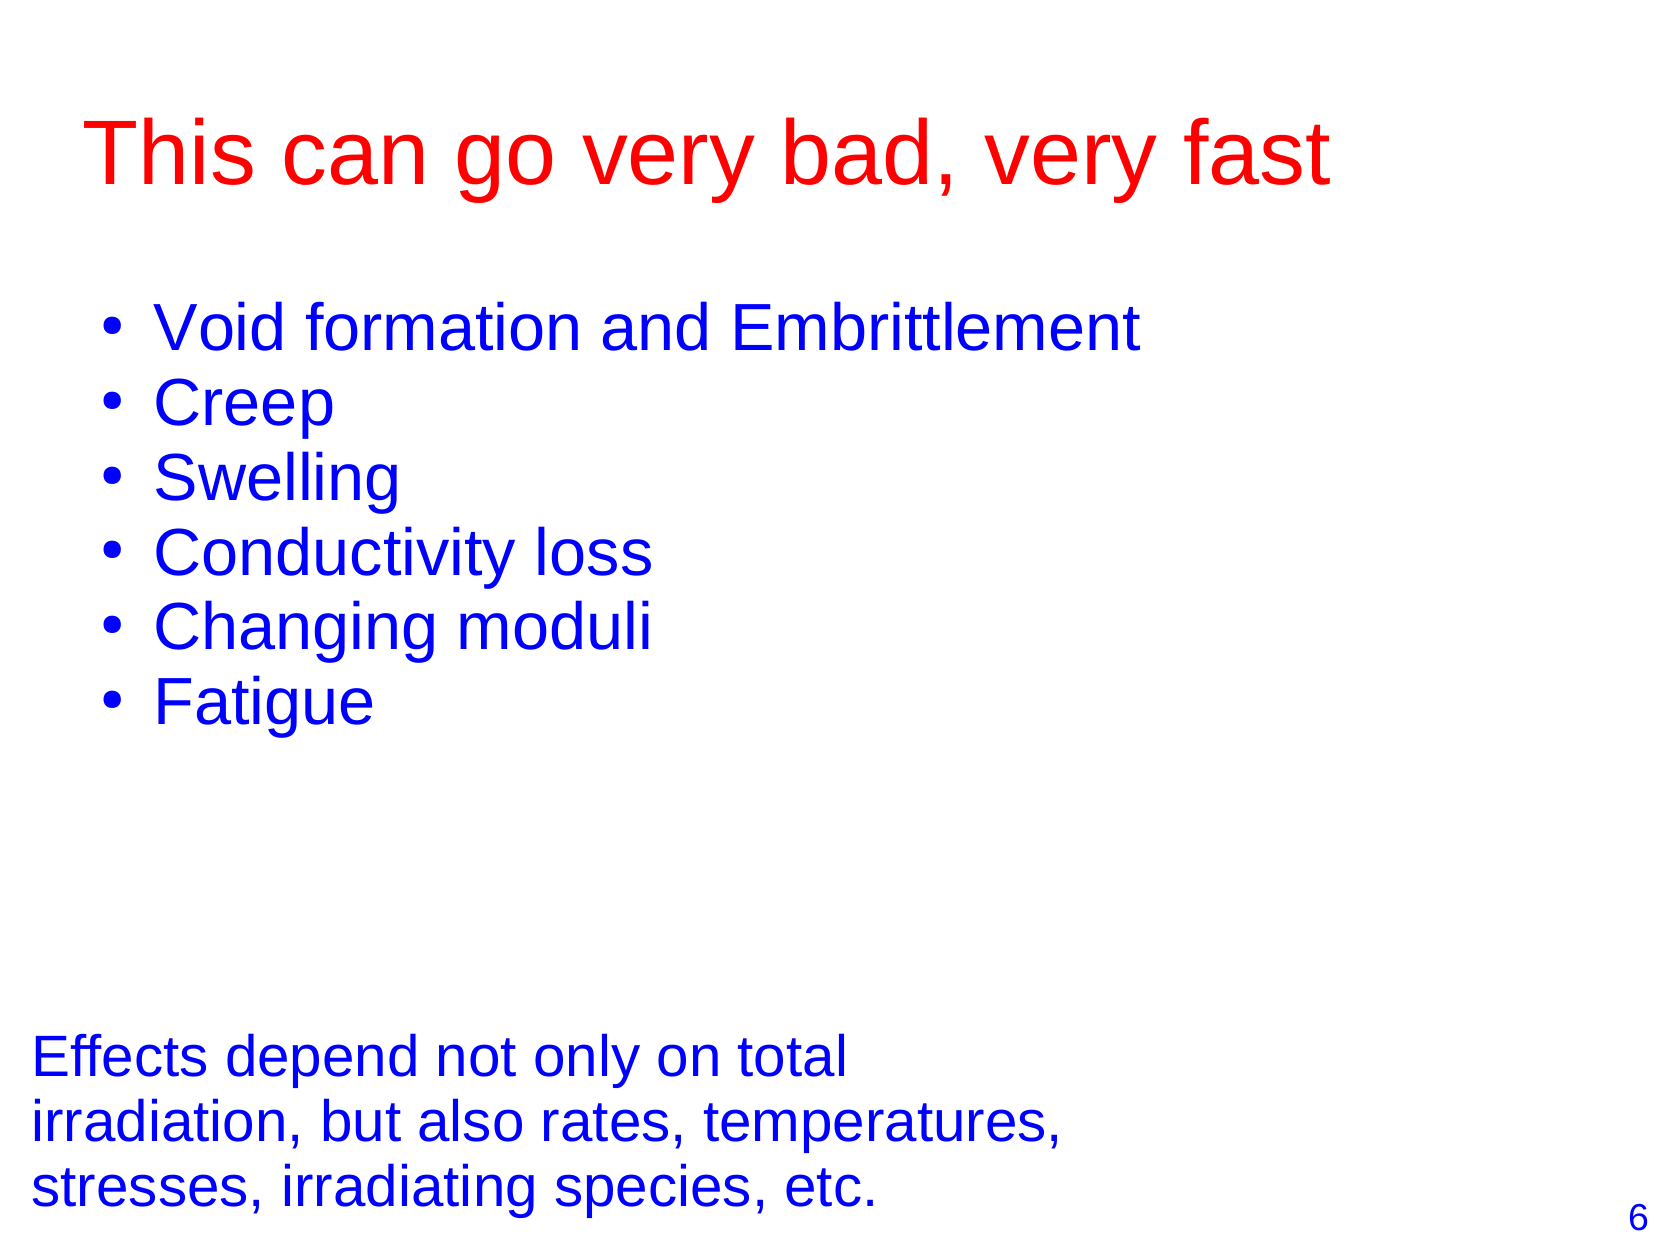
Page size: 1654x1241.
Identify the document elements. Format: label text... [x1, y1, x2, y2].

title This can go very bad, very fast [82, 49, 1571, 257]
list Void formation and Embrittlement Creep Swelling Conductivity loss Changing moduli Fatigue [82, 290, 1571, 1109]
text_box Effects depend not only on total irradiation, but also rates, temperatures, stresses, irradiating species, etc. [16, 1015, 1090, 1226]
